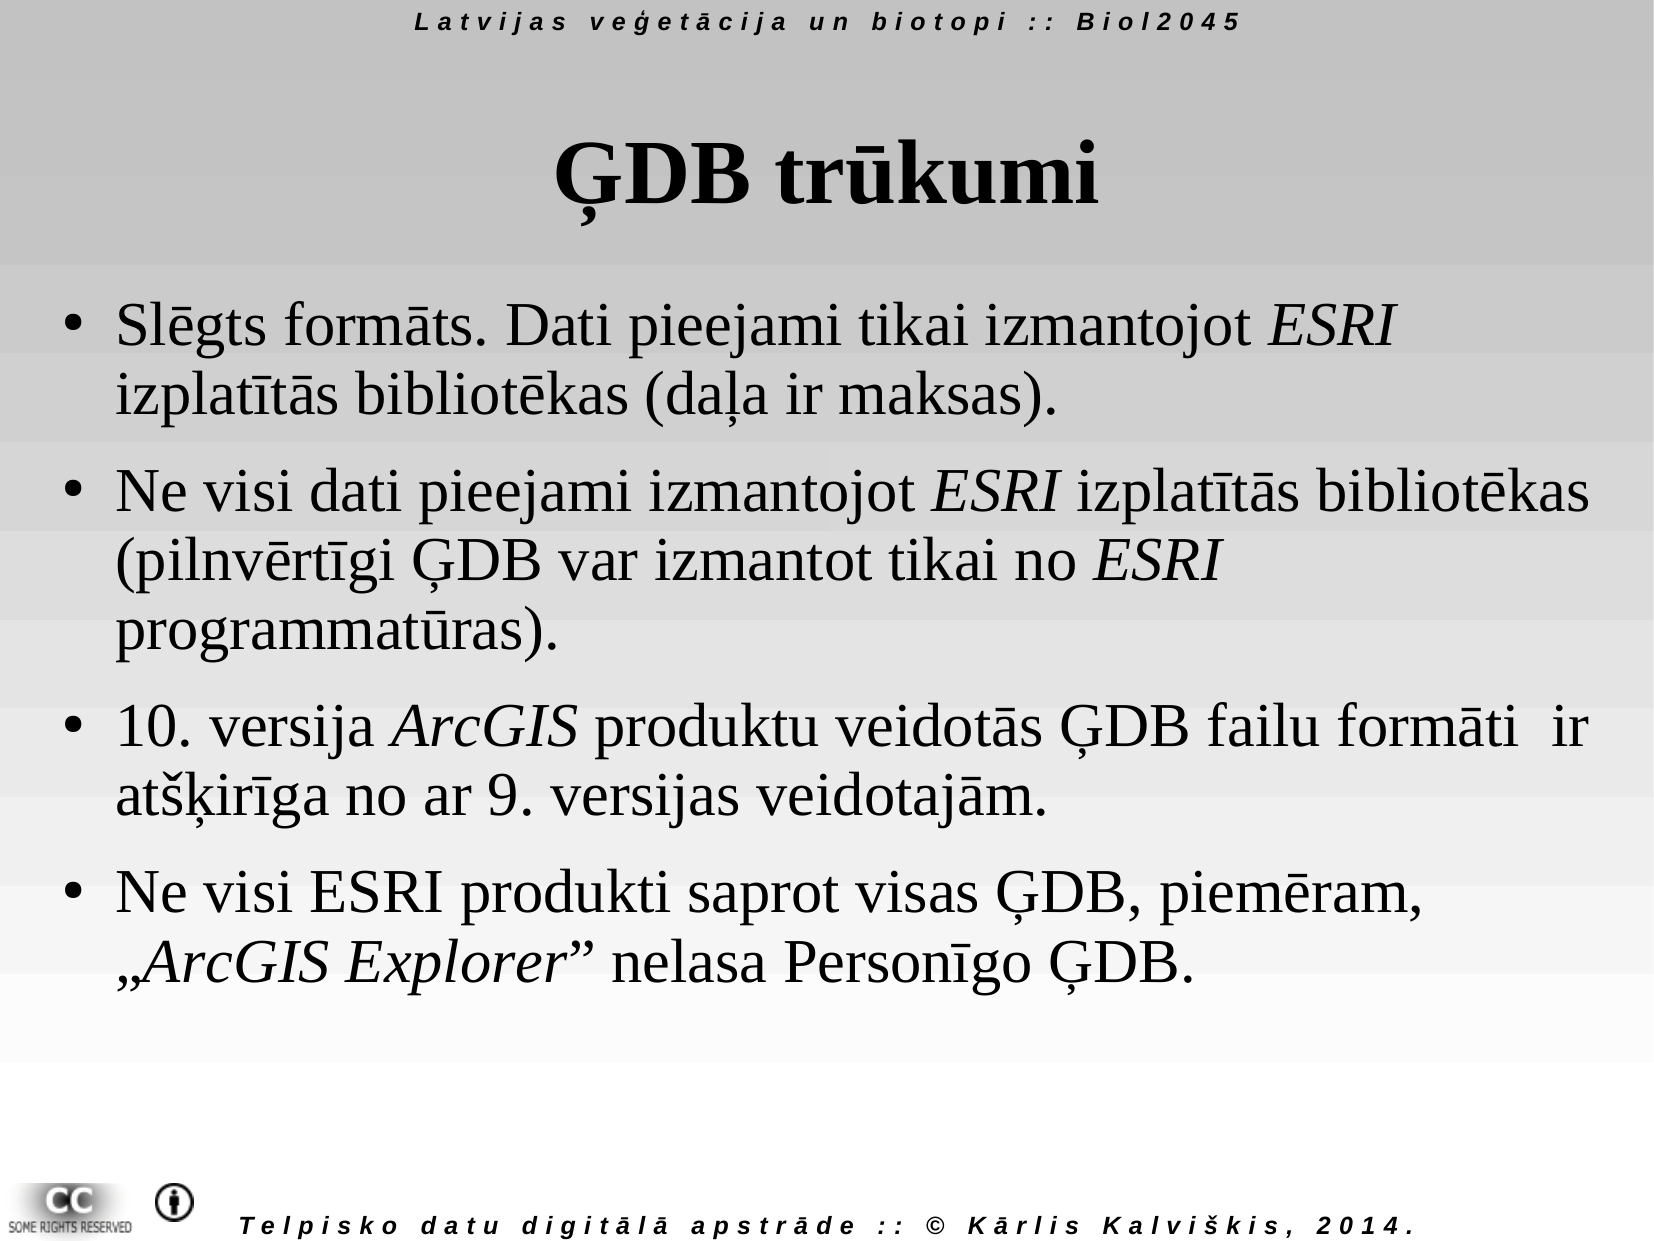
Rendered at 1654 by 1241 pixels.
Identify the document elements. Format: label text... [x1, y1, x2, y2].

list Slēgts formāts. Dati pieejami tikai izmantojot ESRI izplatītās bibliotēkas (daļa ir maksas). Ne visi dati pieejami izmantojot ESRI izplatītās bibliotēkas (pilnvērtīgi ĢDB var izmantot tikai no ESRI programmatūras). 10. versija ArcGIS produktu veidotās ĢDB failu formāti ir atšķirīga no ar 9. versijas veidotajām. Ne visi ESRI produkti saprot visas ĢDB, piemēram, „ArcGIS Explorer” nelasa Personīgo ĢDB. [44, 289, 1610, 1113]
picture [0, 0, 1654, 1241]
title ĢDB trūkumi [29, 49, 1625, 296]
